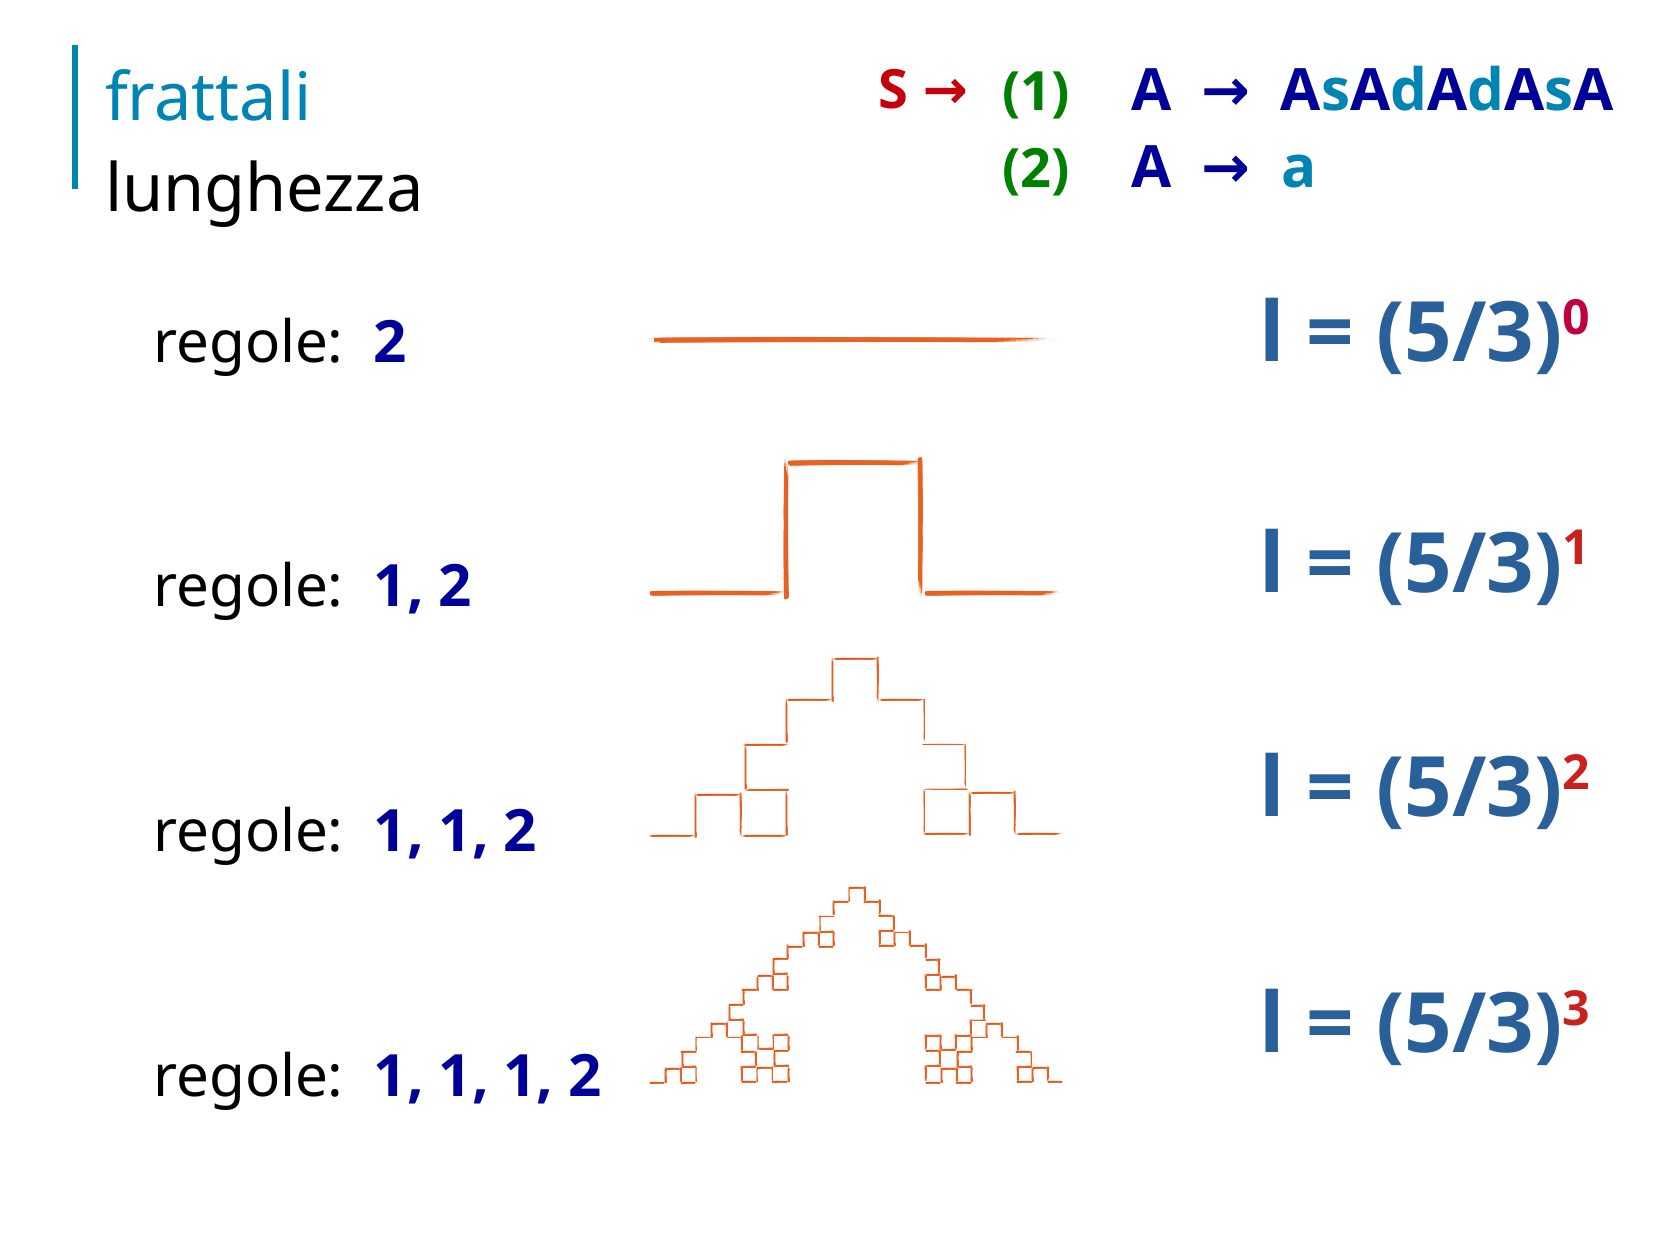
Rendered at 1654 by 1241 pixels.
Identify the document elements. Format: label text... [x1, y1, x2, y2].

text_box l = (5/3)1 [1245, 501, 1607, 617]
picture [649, 336, 1063, 343]
picture [924, 590, 1063, 596]
text_box l = (5/3)0 [1245, 271, 1621, 386]
picture [649, 655, 1063, 839]
text_box l = (5/3)2 [1245, 725, 1621, 841]
title frattali lunghezza [105, 49, 987, 200]
text_box S → [855, 46, 987, 127]
text_box l = (5/3)3 [1245, 962, 1636, 1077]
text_box (2) A → a [987, 120, 1638, 211]
list regole: 2 regole: 1, 2 regole: 1, 1, 2 regole: 1, 1, 1, 2 [82, 300, 1571, 1126]
text_box (1) A → AsAdAdAsA [987, 43, 1638, 120]
picture [649, 452, 926, 604]
picture [649, 885, 1063, 1084]
